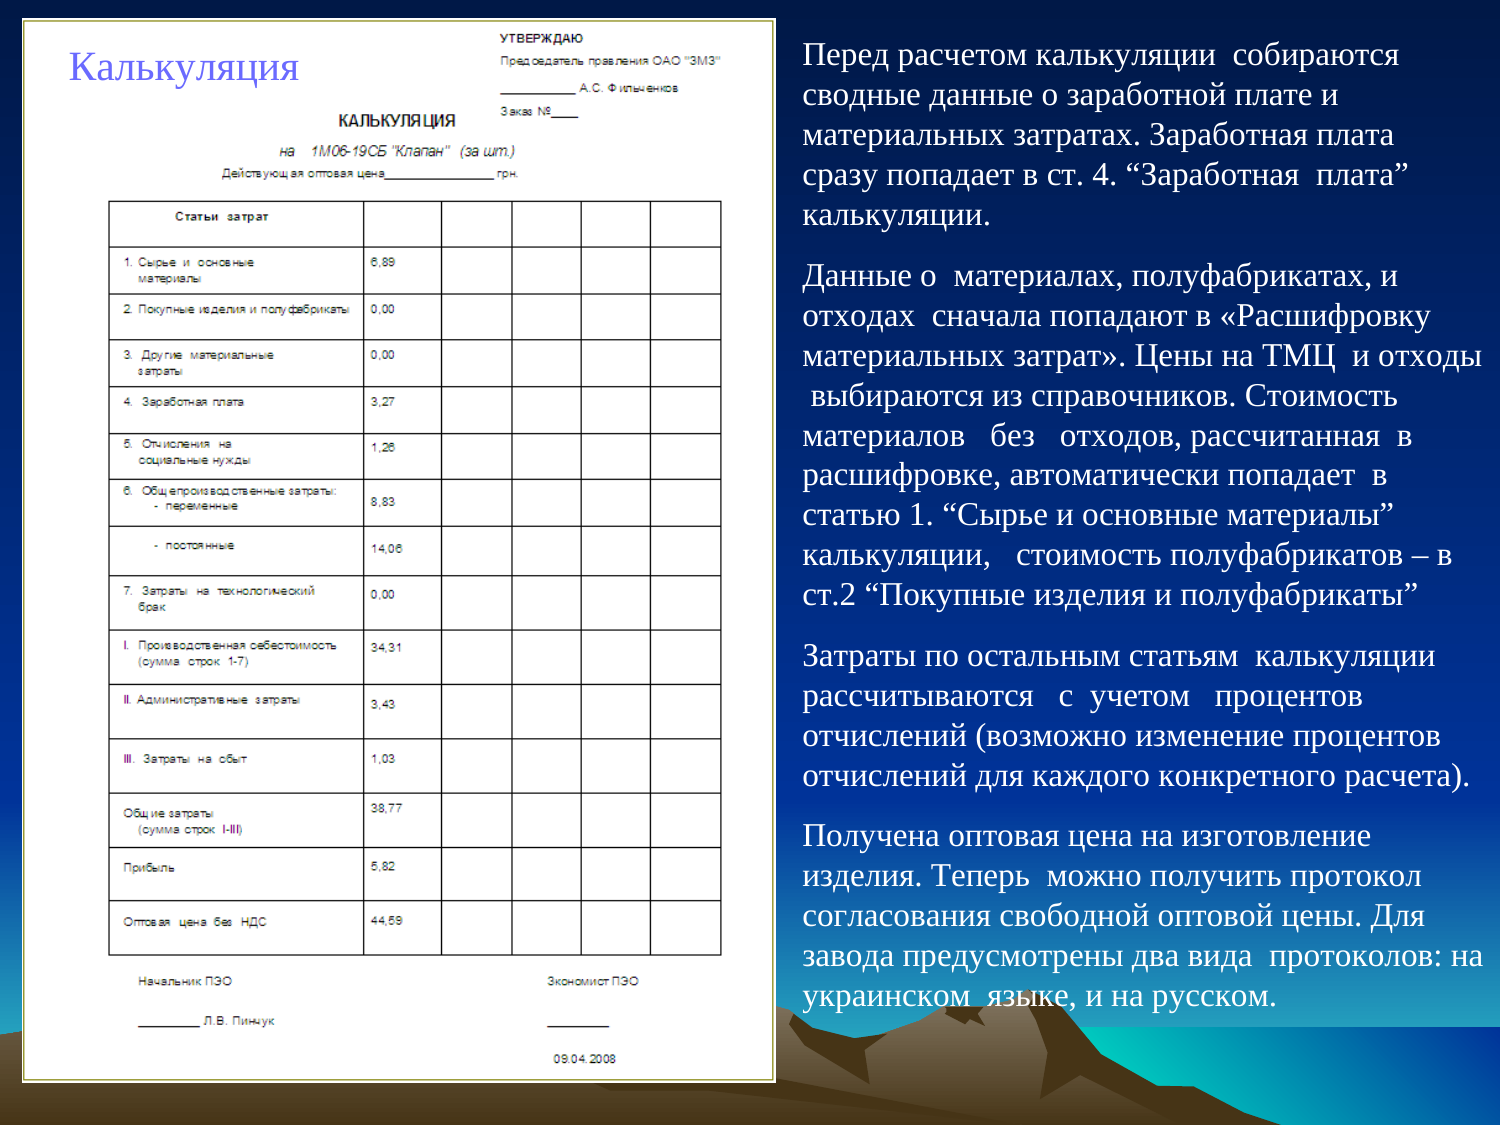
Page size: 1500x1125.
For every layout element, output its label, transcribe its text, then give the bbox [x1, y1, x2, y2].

picture [22, 18, 776, 1083]
text_box Перед расчетом калькуляции собираются сводные данные о заработной плате и материальных затратах. Заработная плата сразу попадает в ст. 4. “Заработная плата” калькуляции. Данные о материалах, полуфабрикатах, и отходах сначала попадают в «Расшифровку материальных затрат». Цены на ТМЦ и отходы выбираются из справочников. Стоимость материалов без отходов, рассчитанная в расшифровке, автоматически попадает в статью 1. “Сырье и основные материалы” калькуляции, стоимость полуфабрикатов – в ст.2 “Покупные изделия и полуфабрикаты” Затраты по остальным статьям калькуляции рассчитываются с учетом процентов отчислений (возможно изменение процентов отчислений для каждого конкретного расчета). Получена оптовая цена на изготовление изделия. Теперь можно получить протокол согласования свободной оптовой цены. Для завода предусмотрены два вида протоколов: на украинском языке, и на русском. [787, 24, 1500, 1021]
text_box Калькуляция [53, 31, 315, 97]
